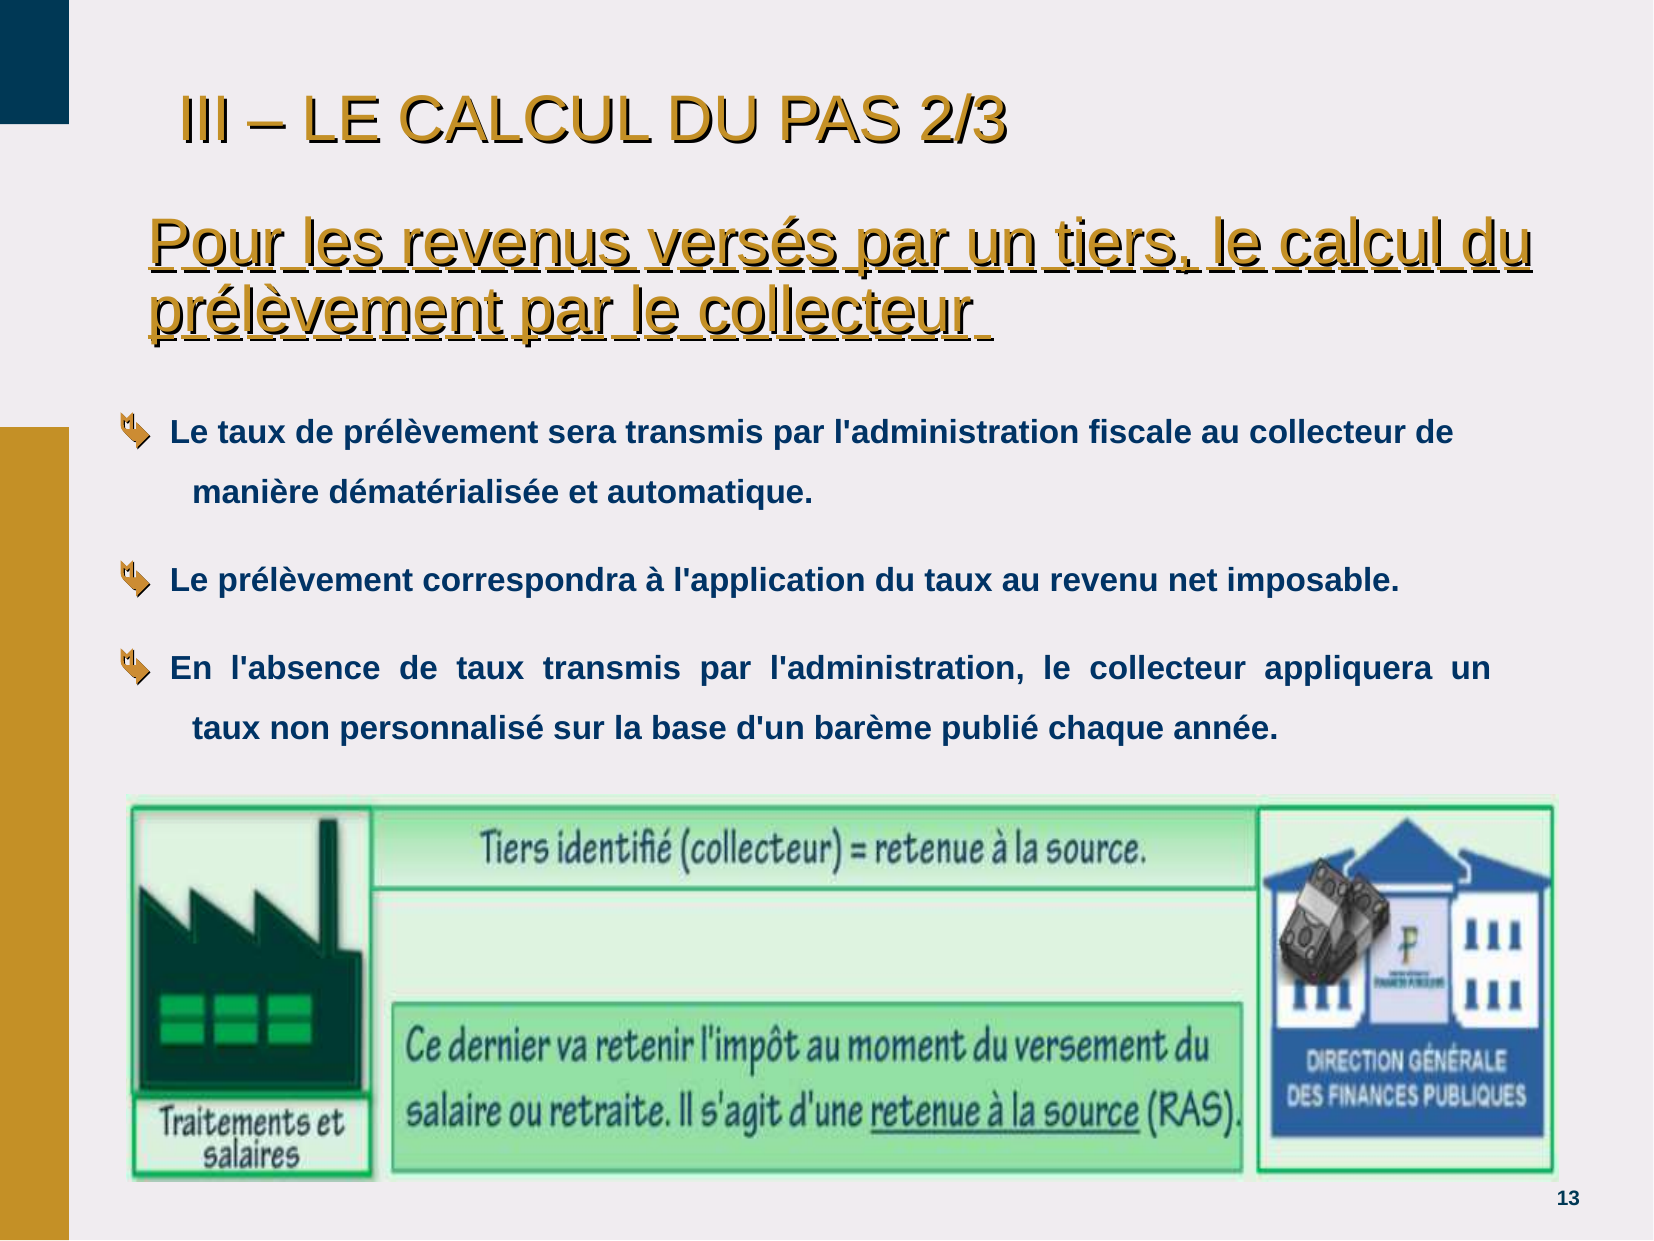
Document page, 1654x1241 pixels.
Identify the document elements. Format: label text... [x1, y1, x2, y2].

list Pour les revenus versés par un tiers, le calcul du prélèvement par le collecteur [147, 208, 1625, 384]
text_box manière dématérialisée et automatique. [118, 473, 880, 532]
text_box  Le taux de prélèvement sera transmis par l'administration fiscale au collecteur de [118, 413, 1613, 472]
title III – LE CALCUL DU PAS 2/3 [177, 59, 1452, 181]
text_box taux non personnalisé sur la base d'un barème publié chaque année. [118, 709, 1389, 768]
picture [126, 794, 1559, 1182]
text_box  Le prélèvement correspondra à l'application du taux au revenu net imposable. [118, 561, 1544, 620]
text_box  En l'absence de taux transmis par l'administration, le collecteur appliquera un [118, 649, 1654, 708]
text_box <numéro> [1429, 1181, 1595, 1220]
